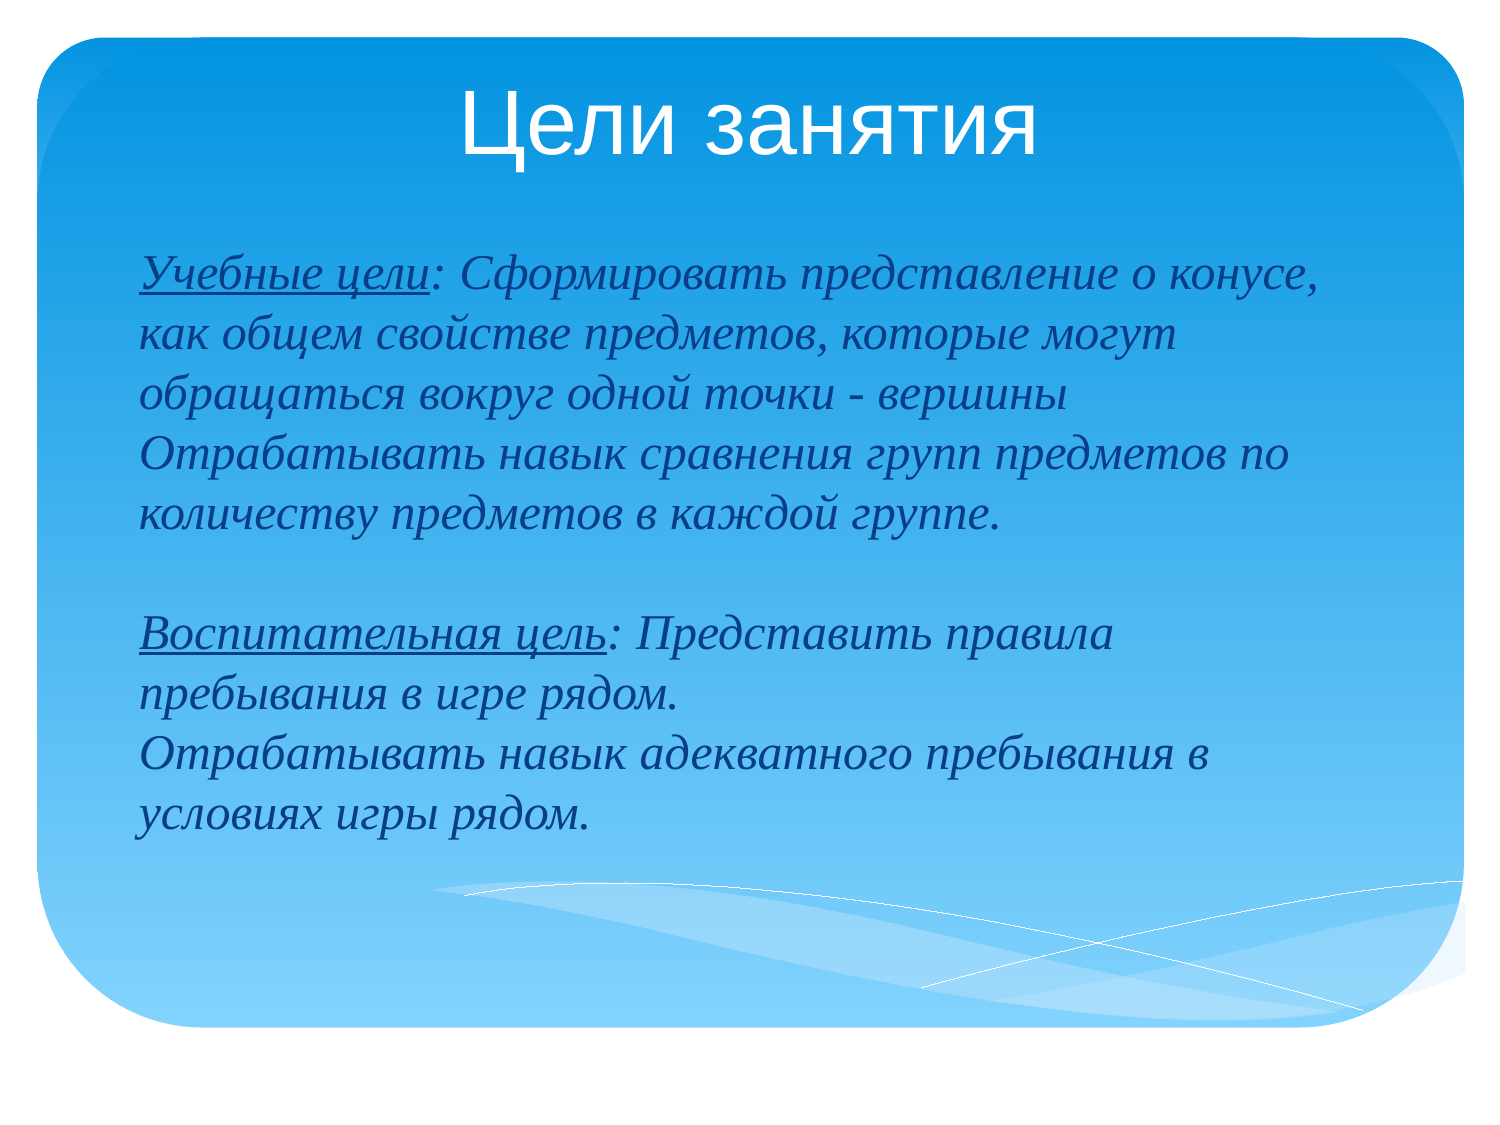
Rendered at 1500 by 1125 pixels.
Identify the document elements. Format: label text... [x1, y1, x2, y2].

title Цели занятия [75, 55, 1425, 261]
list Учебные цели: Сформировать представление о конусе, как общем свойстве предметов, которые могут обращаться вокруг одной точки - вершины Отрабатывать навык сравнения групп предметов по количеству предметов в каждой группе. Воспитательная цель: Представить правила пребывания в игре рядом. Отрабатывать навык адекватного пребывания в условиях игры рядом. [123, 261, 1359, 1005]
